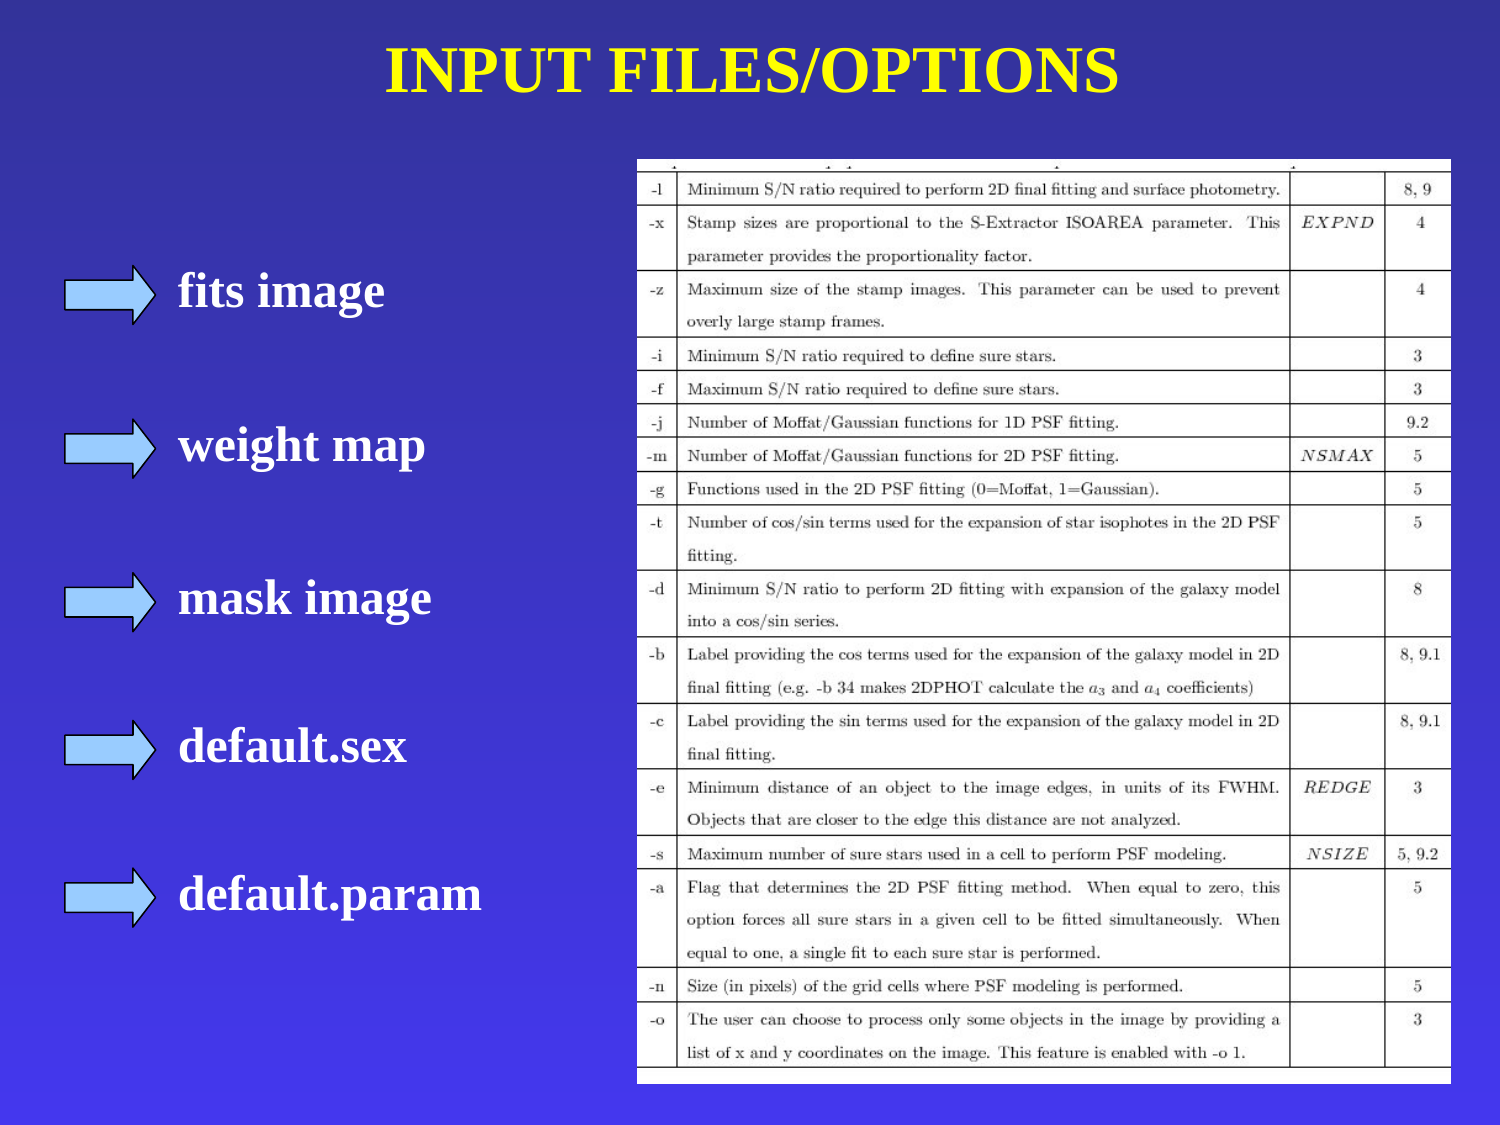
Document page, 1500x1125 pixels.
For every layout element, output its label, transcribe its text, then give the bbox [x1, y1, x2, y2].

text_box [64, 720, 156, 780]
text_box weight map [163, 378, 531, 514]
text_box [64, 265, 156, 325]
text_box [64, 419, 156, 479]
text_box [64, 572, 156, 632]
text_box default.sex [163, 679, 673, 815]
picture [637, 159, 1451, 1084]
text_box [64, 868, 156, 928]
text_box mask image [163, 532, 502, 667]
text_box INPUT FILES/OPTIONS [29, 30, 1477, 114]
text_box fits image [163, 225, 419, 360]
text_box default.param [163, 827, 502, 963]
